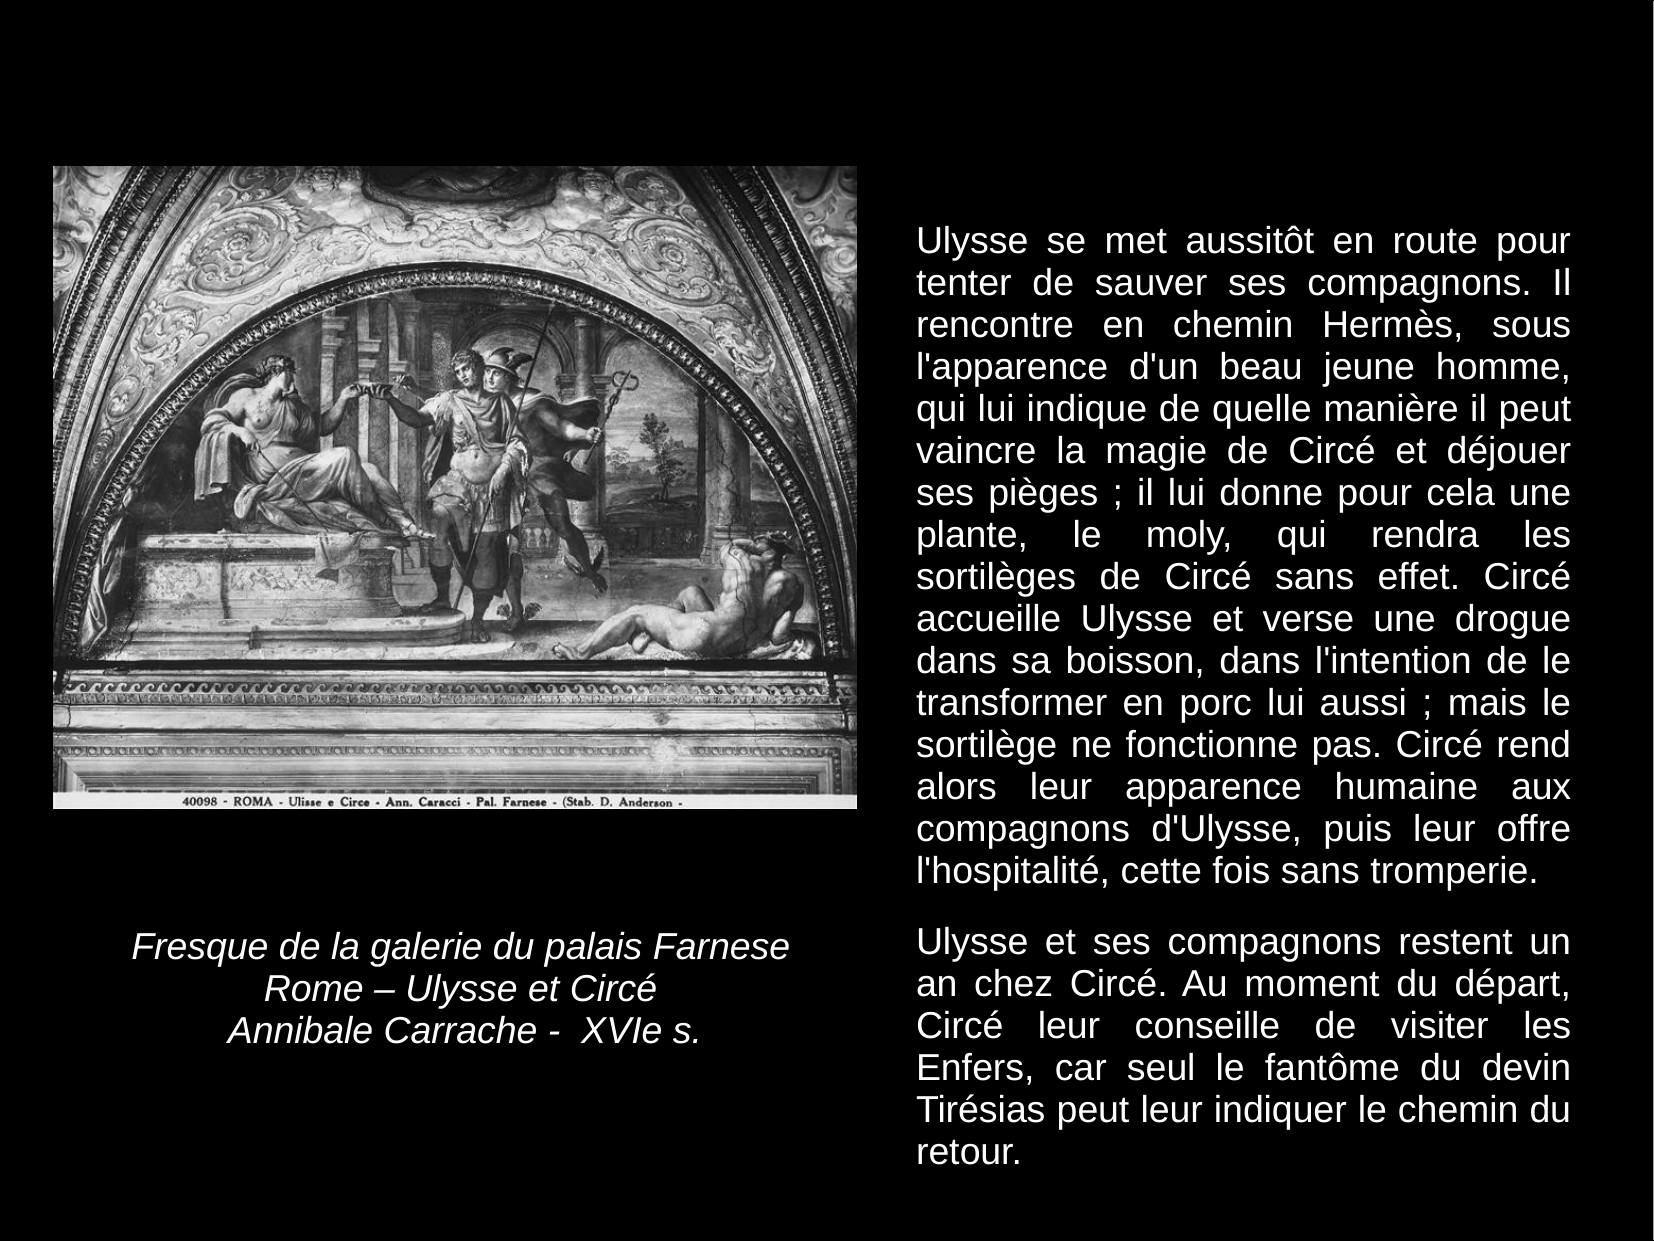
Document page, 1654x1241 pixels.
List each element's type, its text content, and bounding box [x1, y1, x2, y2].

list Ulysse se met aussitôt en route pour tenter de sauver ses compagnons. Il rencontre en chemin Hermès, sous l'apparence d'un beau jeune homme, qui lui indique de quelle manière il peut vaincre la magie de Circé et déjouer ses pièges ; il lui donne pour cela une plante, le moly, qui rendra les sortilèges de Circé sans effet. Circé accueille Ulysse et verse une drogue dans sa boisson, dans l'intention de le transformer en porc lui aussi ; mais le sortilège ne fonctionne pas. Circé rend alors leur apparence humaine aux compagnons d'Ulysse, puis leur offre l'hospitalité, cette fois sans tromperie. Ulysse et ses compagnons restent un an chez Circé. Au moment du départ, Circé leur conseille de visiter les Enfers, car seul le fantôme du devin Tirésias peut leur indiquer le chemin du retour. [845, 219, 1572, 1174]
title Fresque de la galerie du palais Farnese Rome – Ulysse et Circé Annibale Carrache - XVIe s. [88, 892, 833, 1085]
text_box [0, 0, 1654, 1241]
picture [53, 166, 857, 810]
